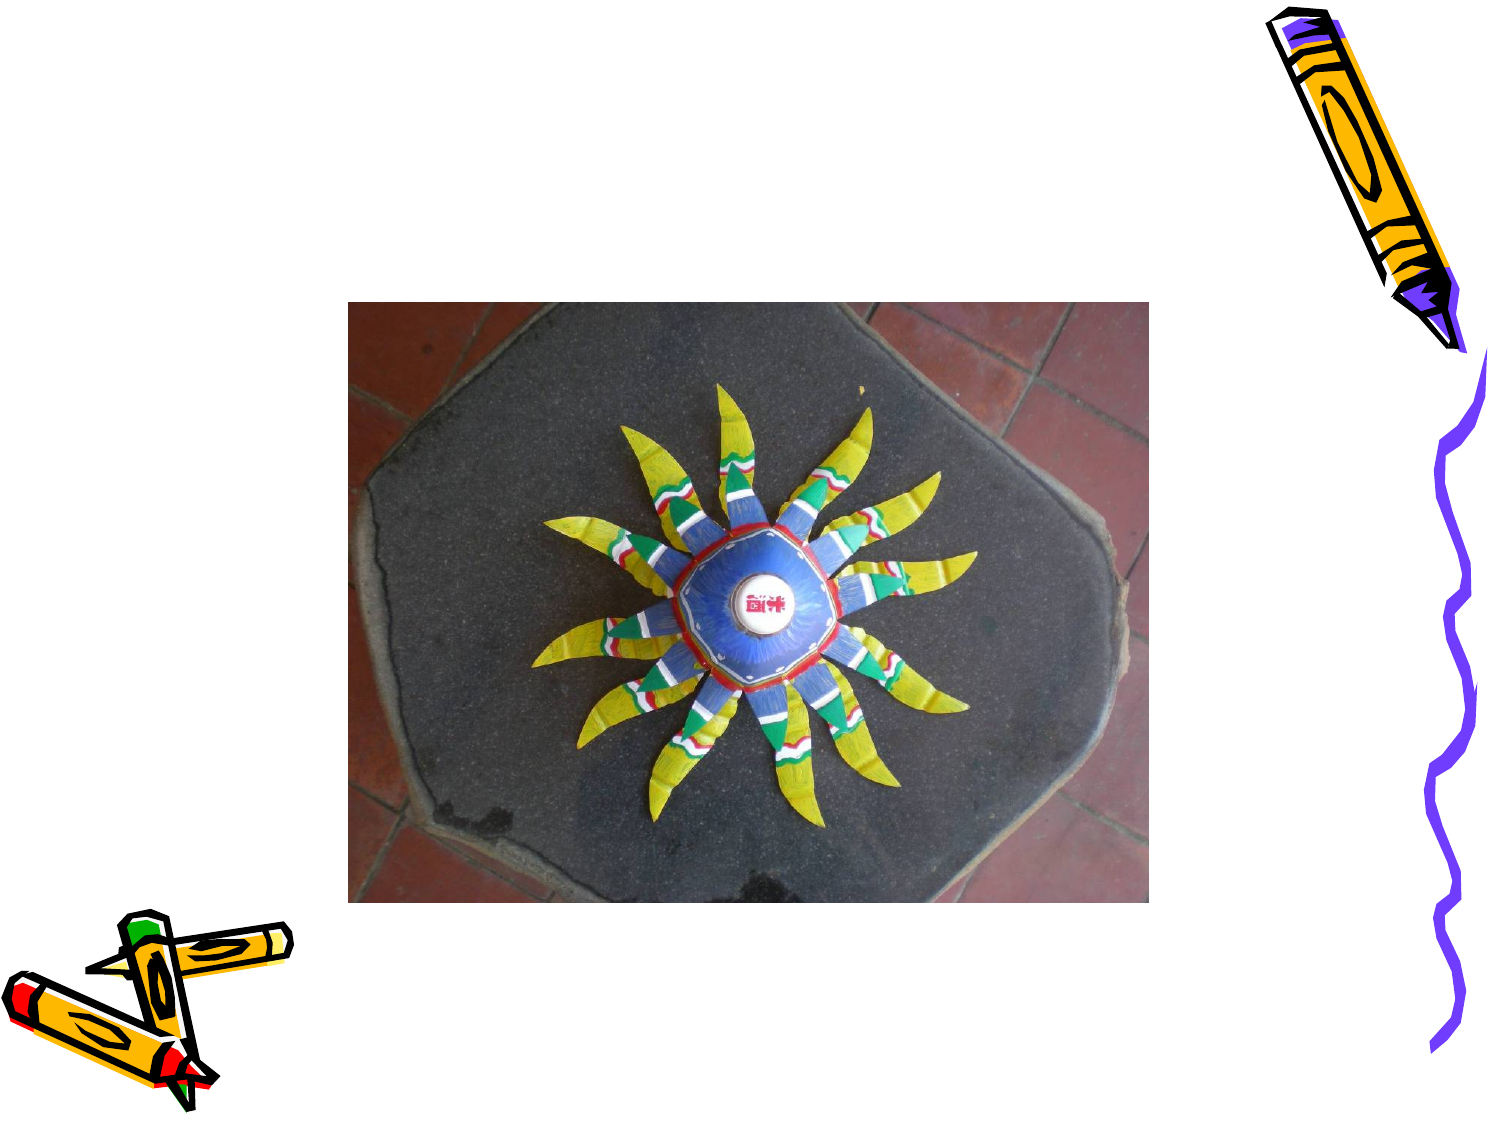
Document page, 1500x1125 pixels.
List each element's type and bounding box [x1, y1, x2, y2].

picture [348, 302, 1149, 903]
